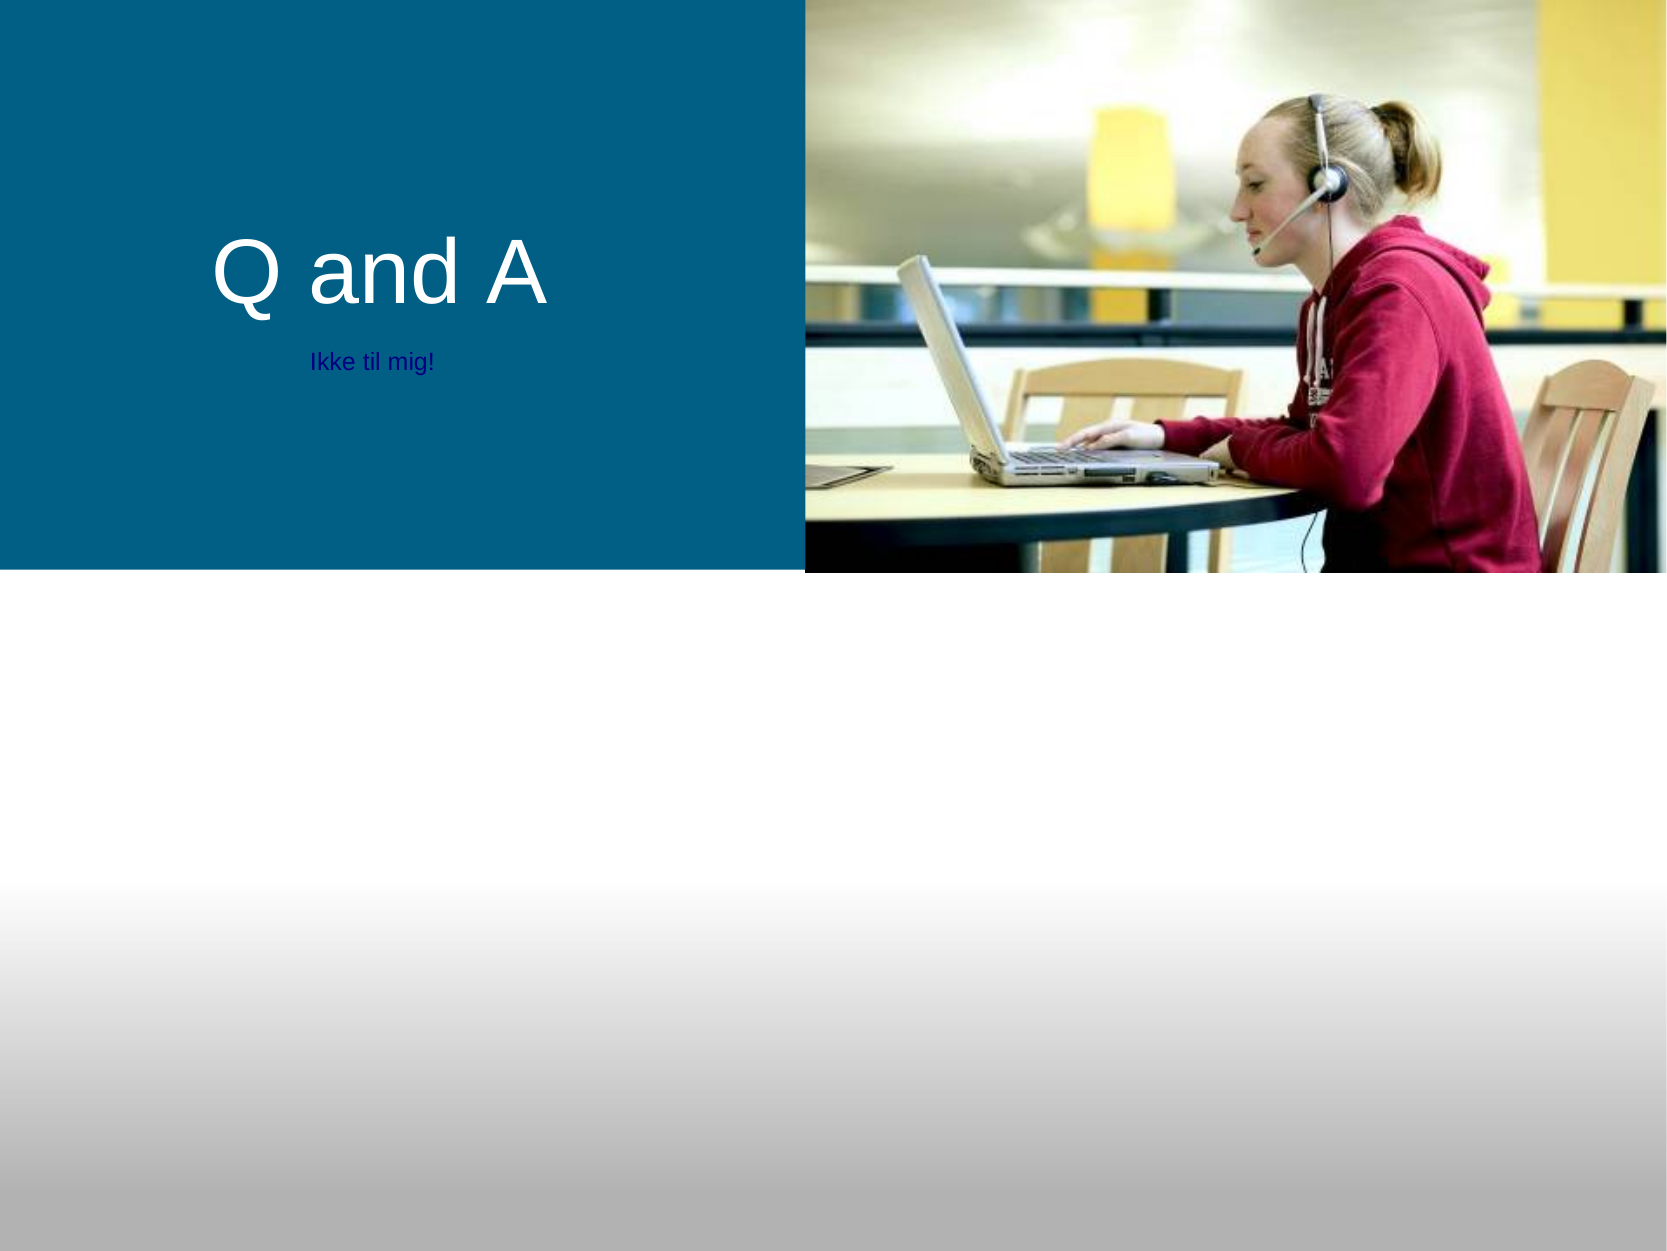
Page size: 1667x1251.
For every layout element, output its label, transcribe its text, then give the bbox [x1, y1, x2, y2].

title Q and A [50, 177, 709, 331]
picture [0, 0, 1667, 1251]
text_box Ikke til mig! [295, 338, 473, 384]
text_box [0, 0, 806, 570]
